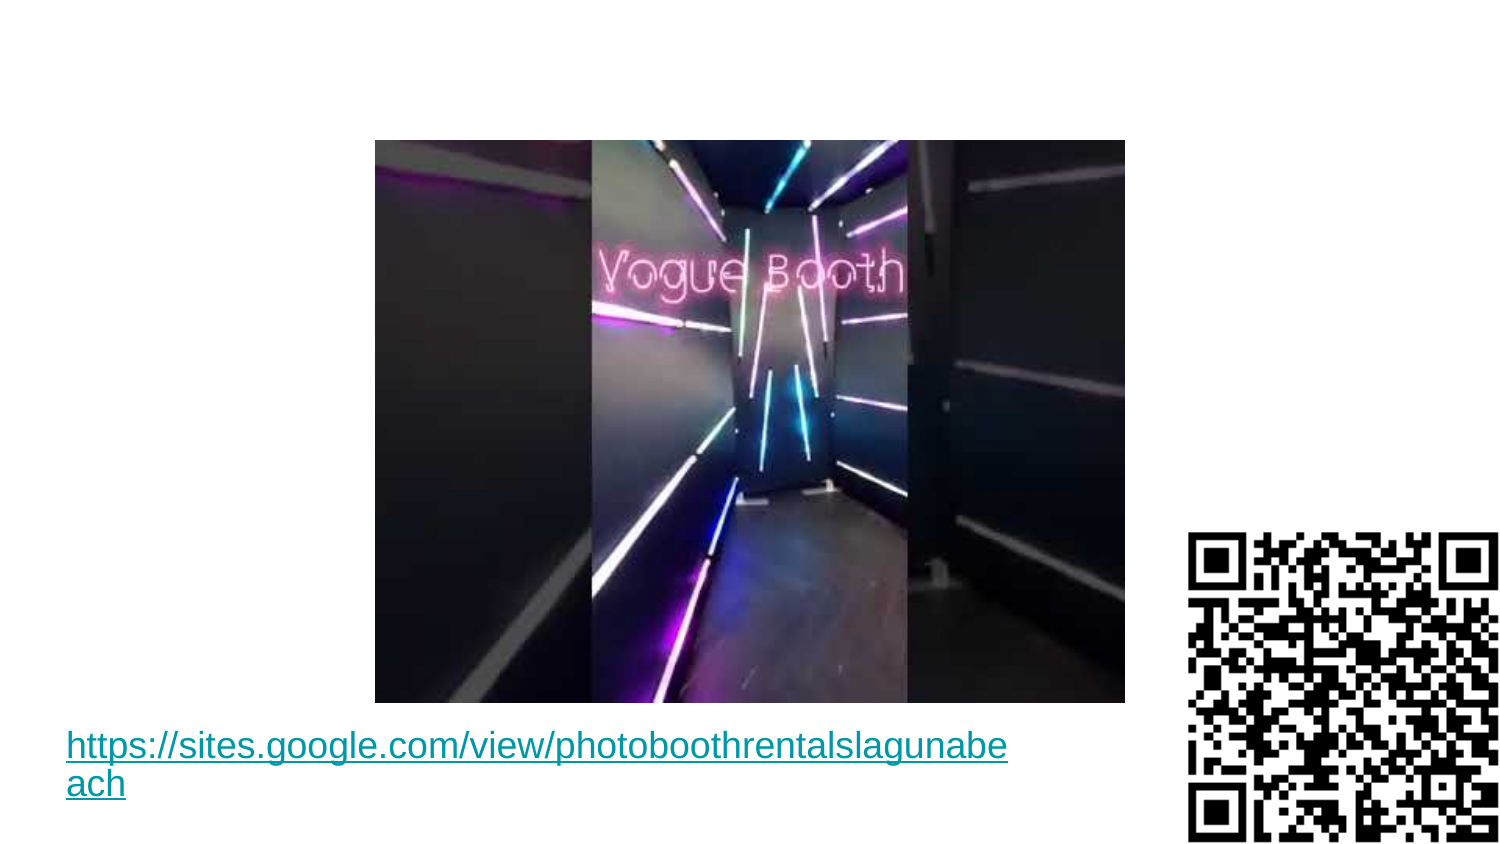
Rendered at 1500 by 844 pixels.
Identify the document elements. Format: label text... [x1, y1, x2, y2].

picture [1187, 531, 1500, 844]
picture [375, 140, 1125, 704]
list https://sites.google.com/view/photoboothrentalslagunabeach [51, 694, 1036, 794]
